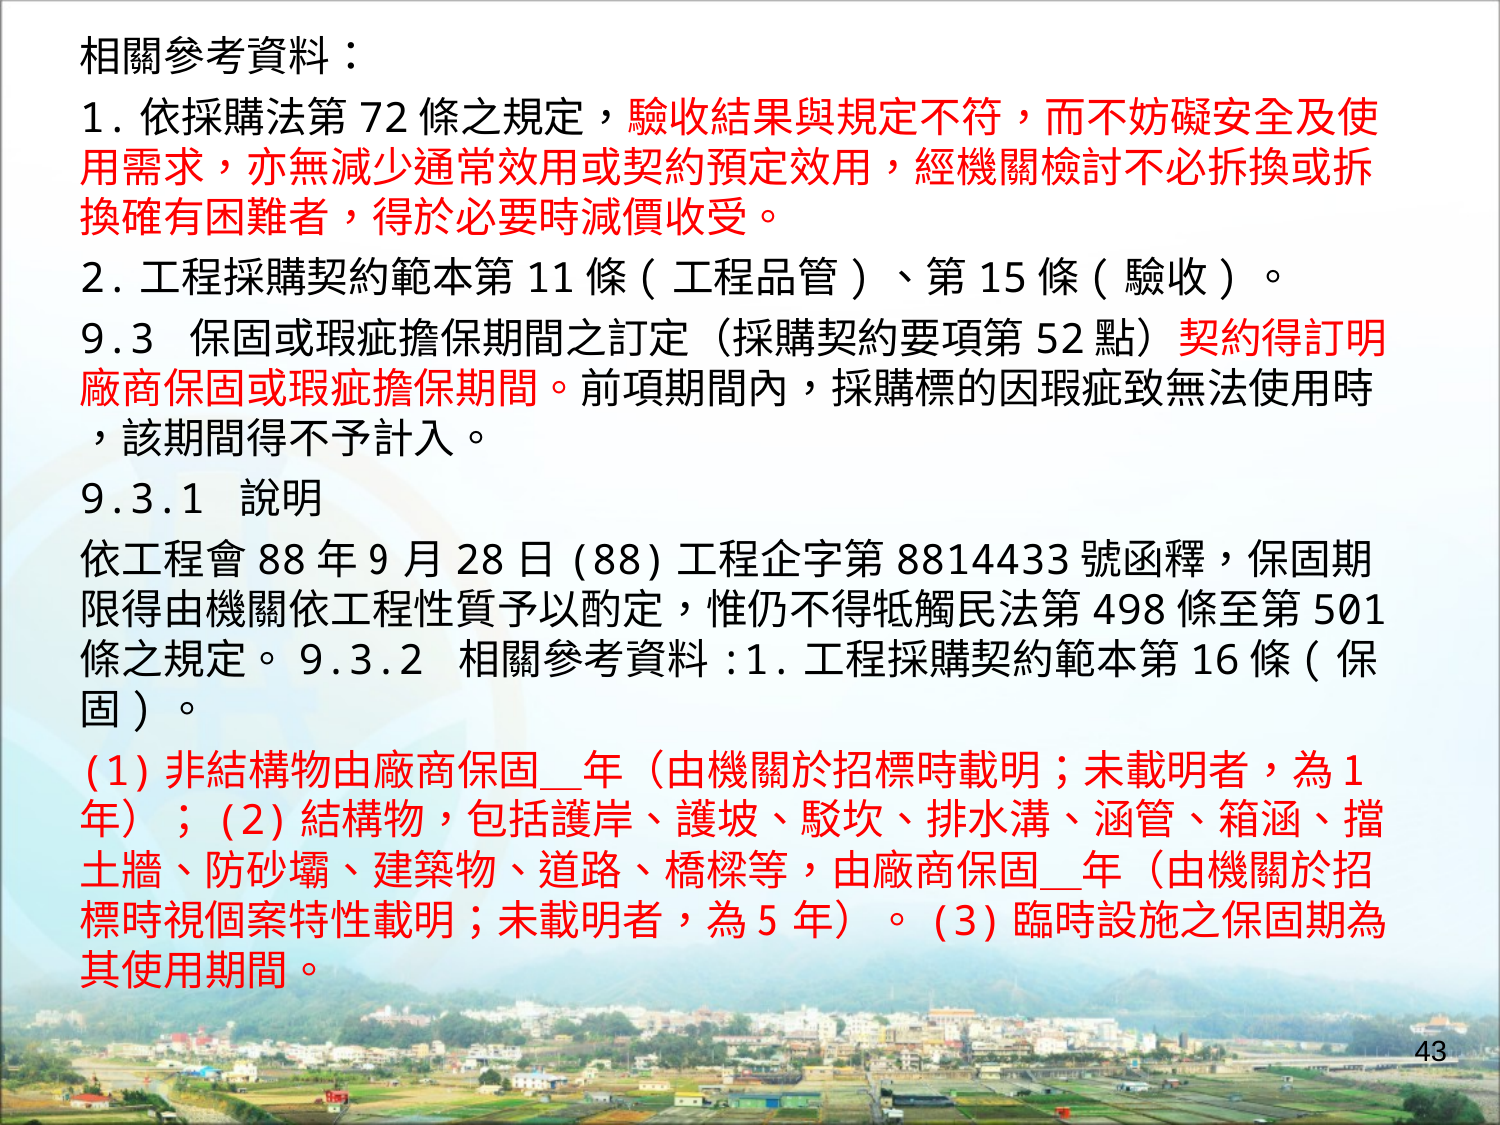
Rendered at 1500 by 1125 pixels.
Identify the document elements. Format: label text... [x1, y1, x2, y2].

picture [0, 0, 1500, 1125]
list 相關參考資料： 1.依採購法第72條之規定，驗收結果與規定不符，而不妨礙安全及使用需求，亦無減少通常效用或契約預定效用，經機關檢討不必拆換或拆換確有困難者，得於必要時減價收受。 2.工程採購契約範本第11條(工程品管)、第15條(驗收)。 9.3 保固或瑕疵擔保期間之訂定（採購契約要項第52點）契約得訂明廠商保固或瑕疵擔保期間。前項期間內，採購標的因瑕疵致無法使用時，該期間得不予計入。 9.3.1 說明 依工程會88年9月28日(88)工程企字第8814433號函釋，保固期限得由機關依工程性質予以酌定，惟仍不得牴觸民法第498條至第501條之規定。9.3.2 相關參考資料:1.工程採購契約範本第16條(保固)。 (1)非結構物由廠商保固＿年（由機關於招標時載明；未載明者，為1年）；(2)結構物，包括護岸、護坡、駁坎、排水溝、涵管、箱涵、擋土牆、防砂壩、建築物、道路、橋樑等，由廠商保固＿年（由機關於招標時視個案特性載明；未載明者，為5年）。(3)臨時設施之保固期為其使用期間。 [64, 22, 1415, 1103]
text_box <編號> [1111, 1024, 1462, 1103]
